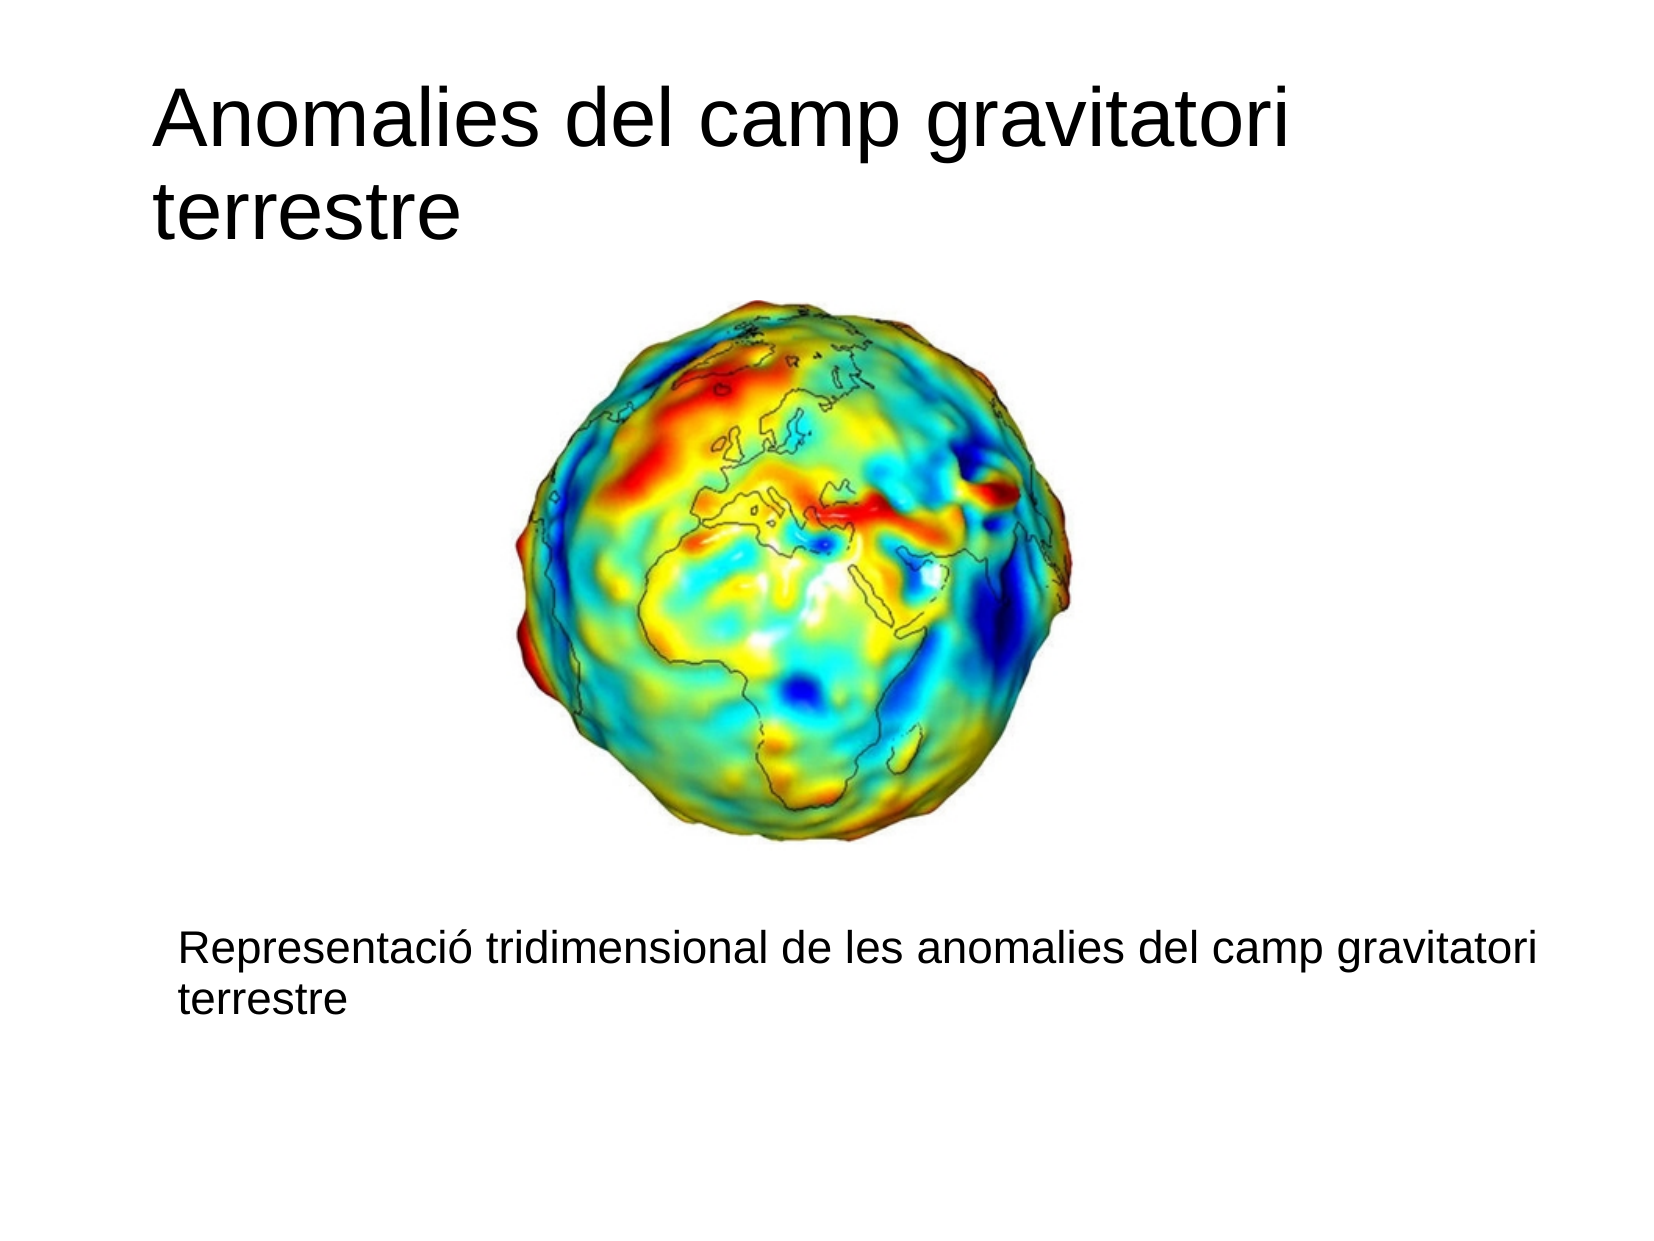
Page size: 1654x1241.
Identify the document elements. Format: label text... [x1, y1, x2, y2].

text_box Anomalies del camp gravitatori terrestre [138, 63, 1613, 265]
picture [457, 300, 1145, 879]
text_box Representació tridimensional de les anomalies del camp gravitatori terrestre [162, 914, 1556, 1032]
